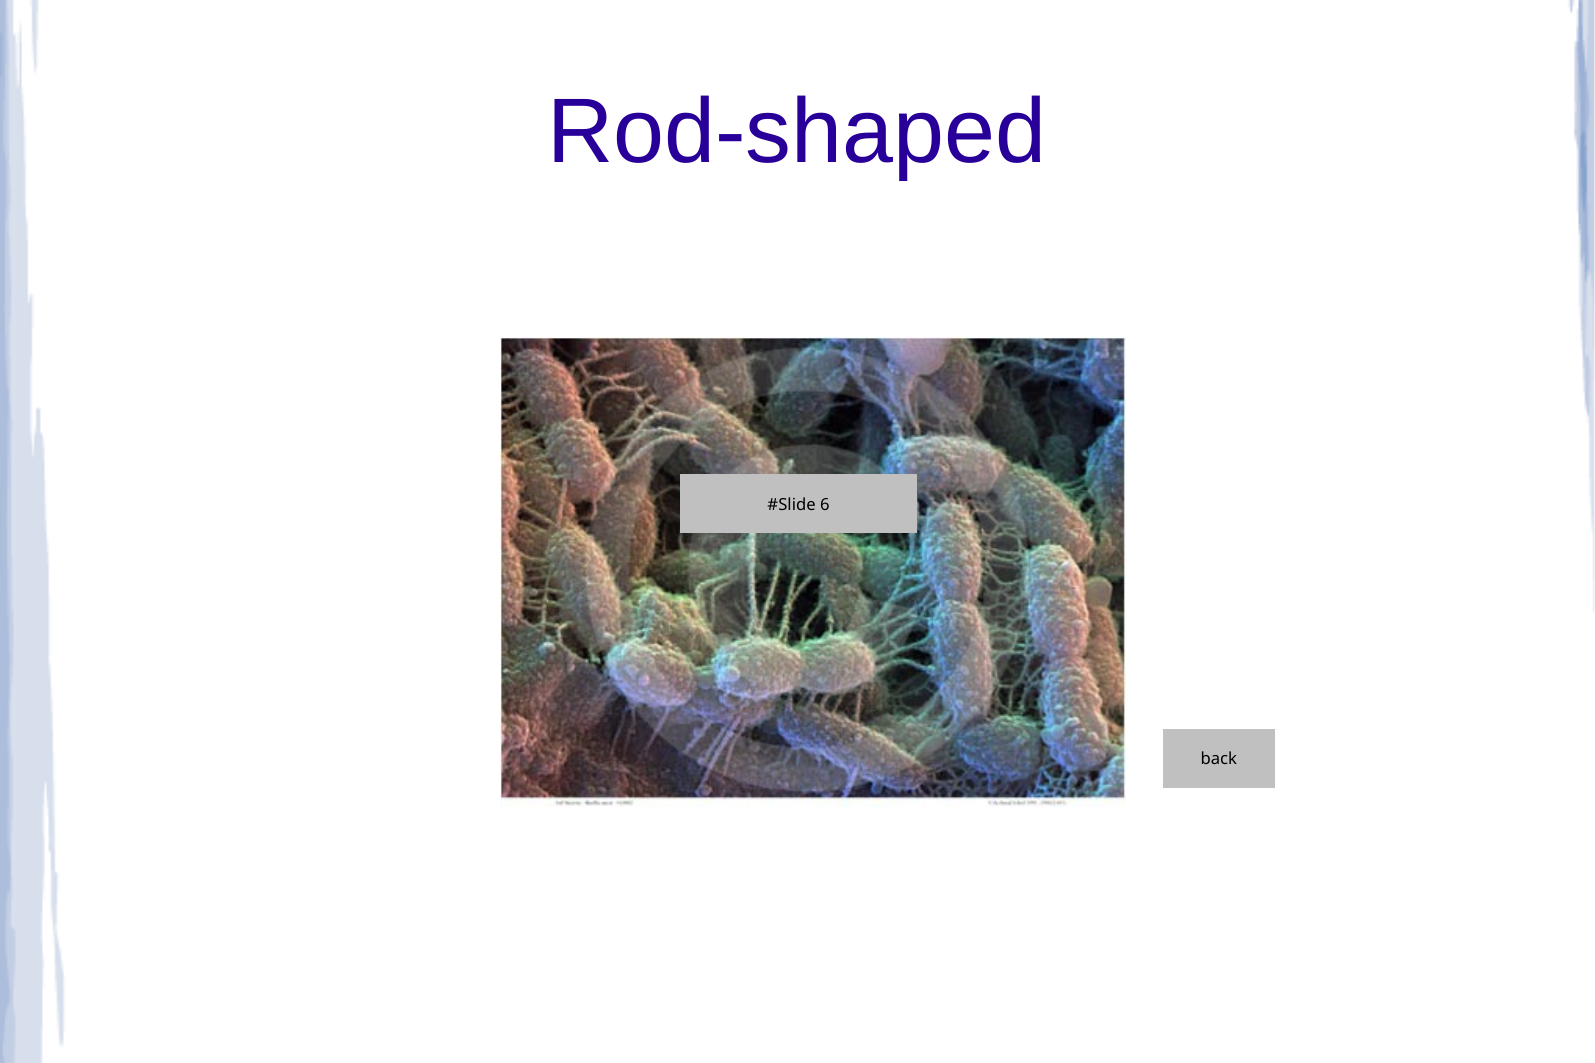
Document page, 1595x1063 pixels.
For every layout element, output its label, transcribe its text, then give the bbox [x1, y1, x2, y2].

title Rod-shaped [79, 42, 1515, 220]
picture [0, 0, 1595, 1063]
